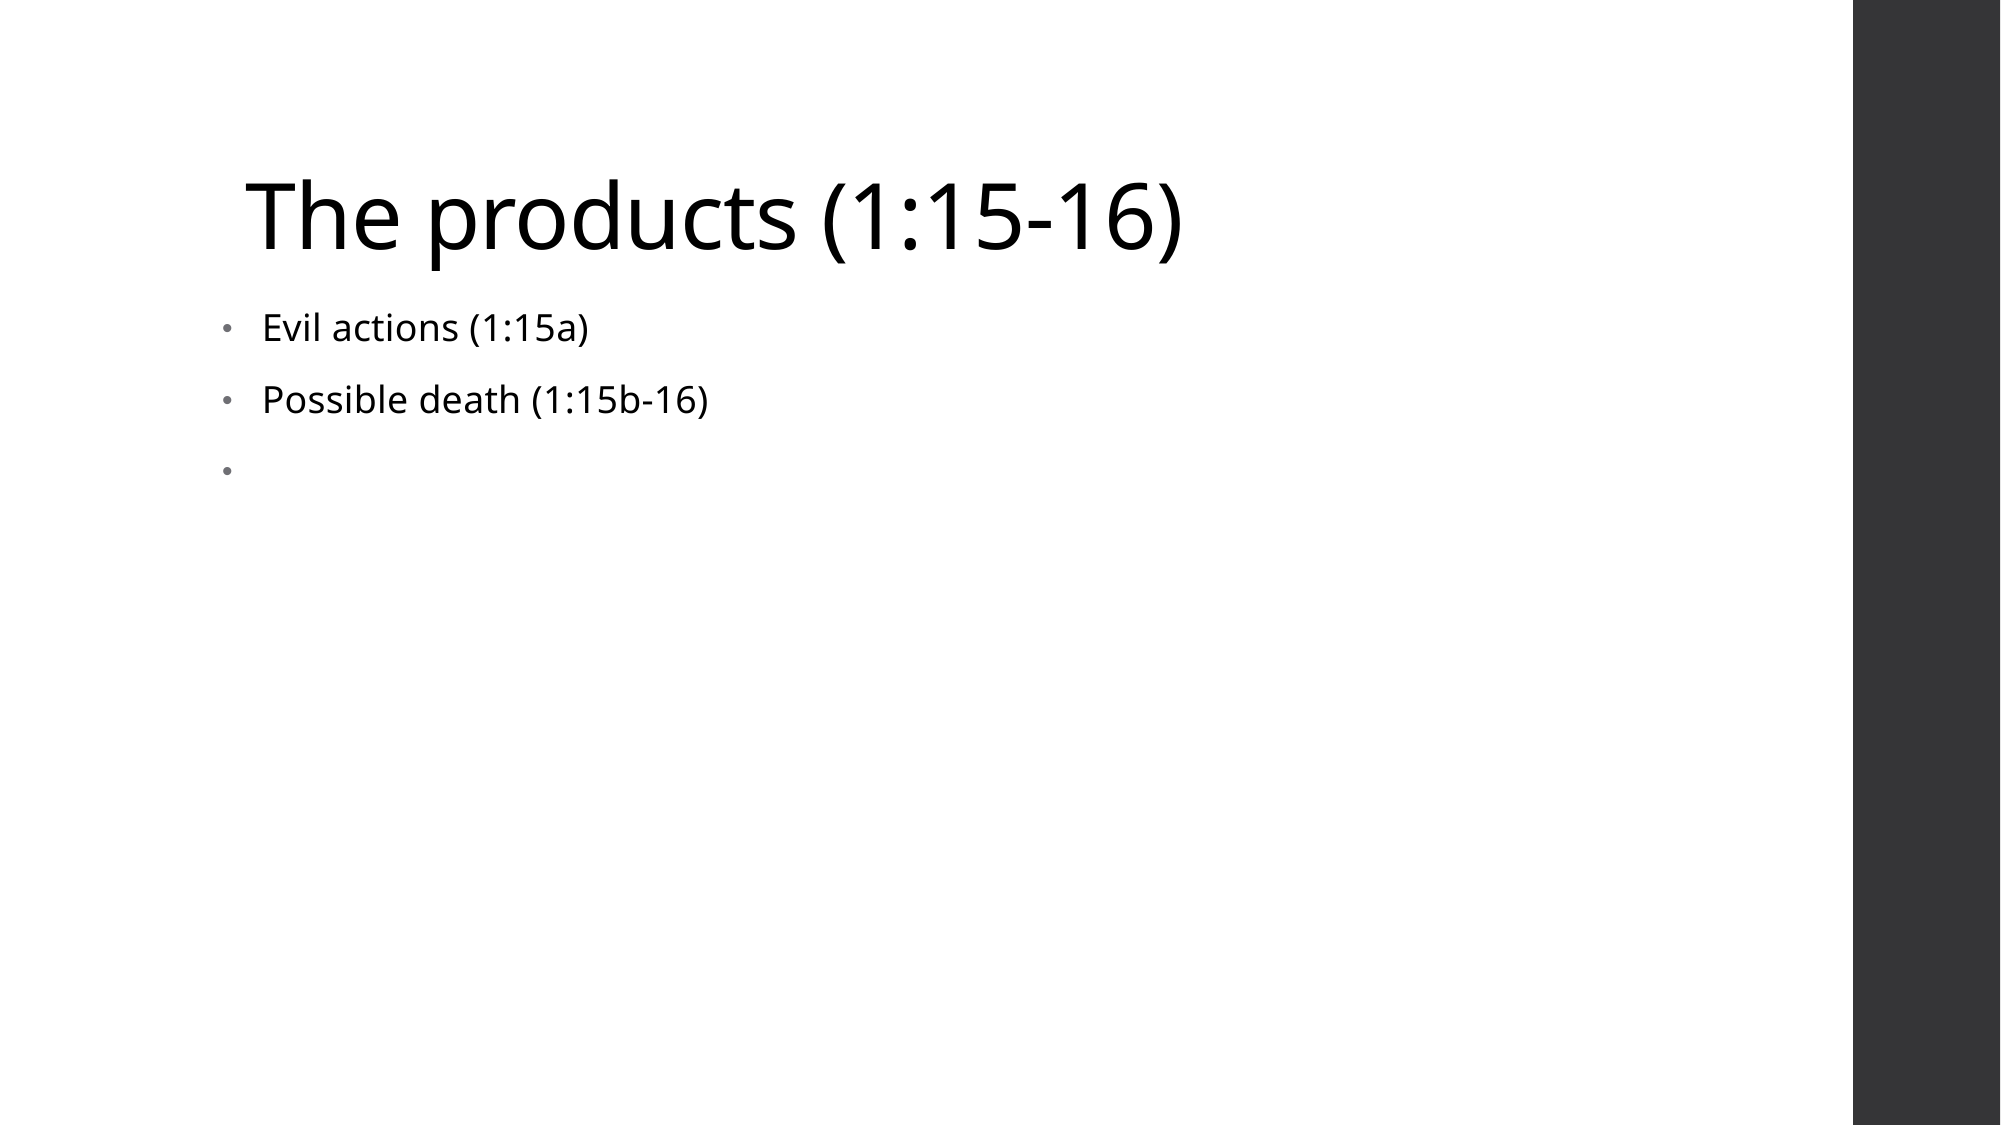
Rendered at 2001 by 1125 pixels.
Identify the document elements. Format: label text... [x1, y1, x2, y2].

list Evil actions (1:15a) Possible death (1:15b-16) [206, 299, 1617, 1014]
title The products (1:15-16) [206, 60, 1797, 278]
